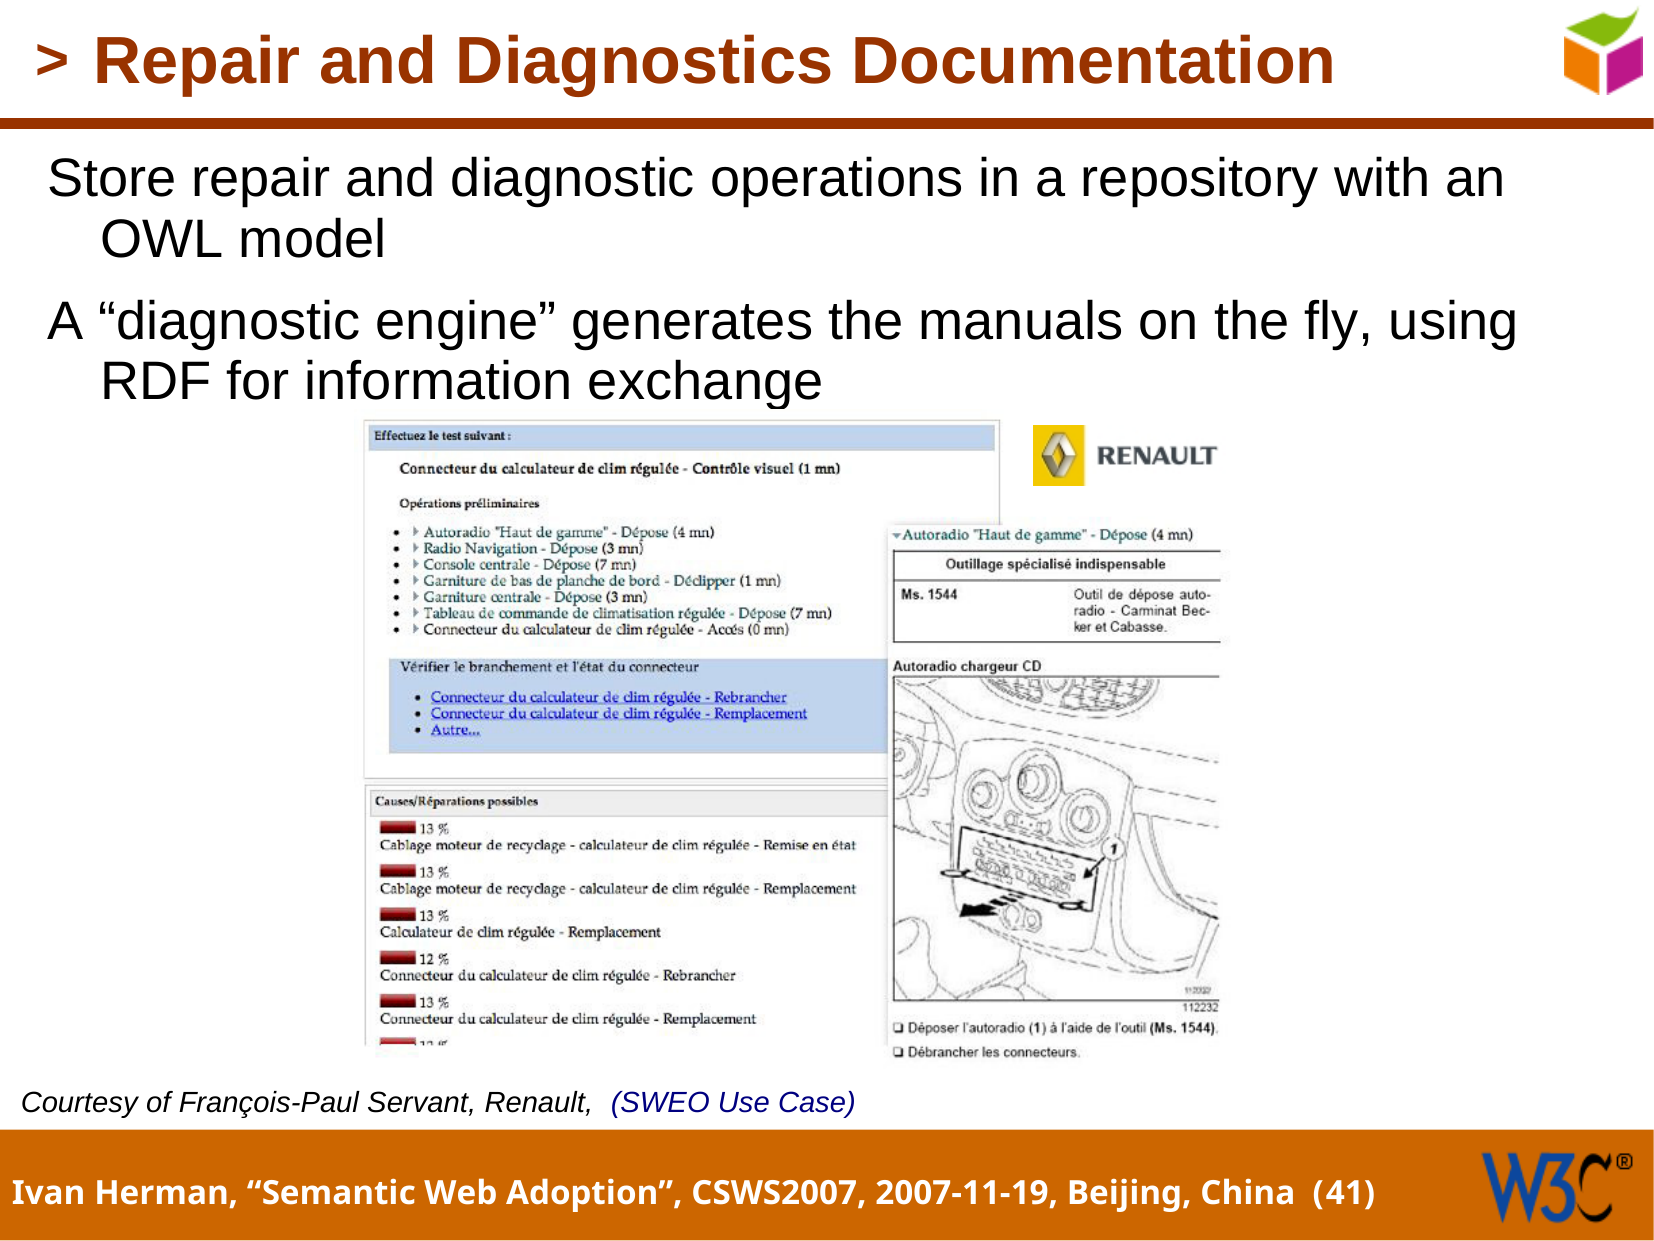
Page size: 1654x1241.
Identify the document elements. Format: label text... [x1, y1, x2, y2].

title Repair and Diagnostics Documentation [93, 7, 1493, 111]
picture [1564, 5, 1643, 95]
picture [354, 409, 1241, 1082]
text_box Courtesy of François-Paul Servant, Renault, (SWEO Use Case) [6, 1080, 873, 1129]
picture [1477, 1149, 1639, 1228]
list Store repair and diagnostic operations in a repository with an OWL model A “diagnostic engine” generates the manuals on the fly, using RDF for information exchange [29, 147, 1624, 1119]
